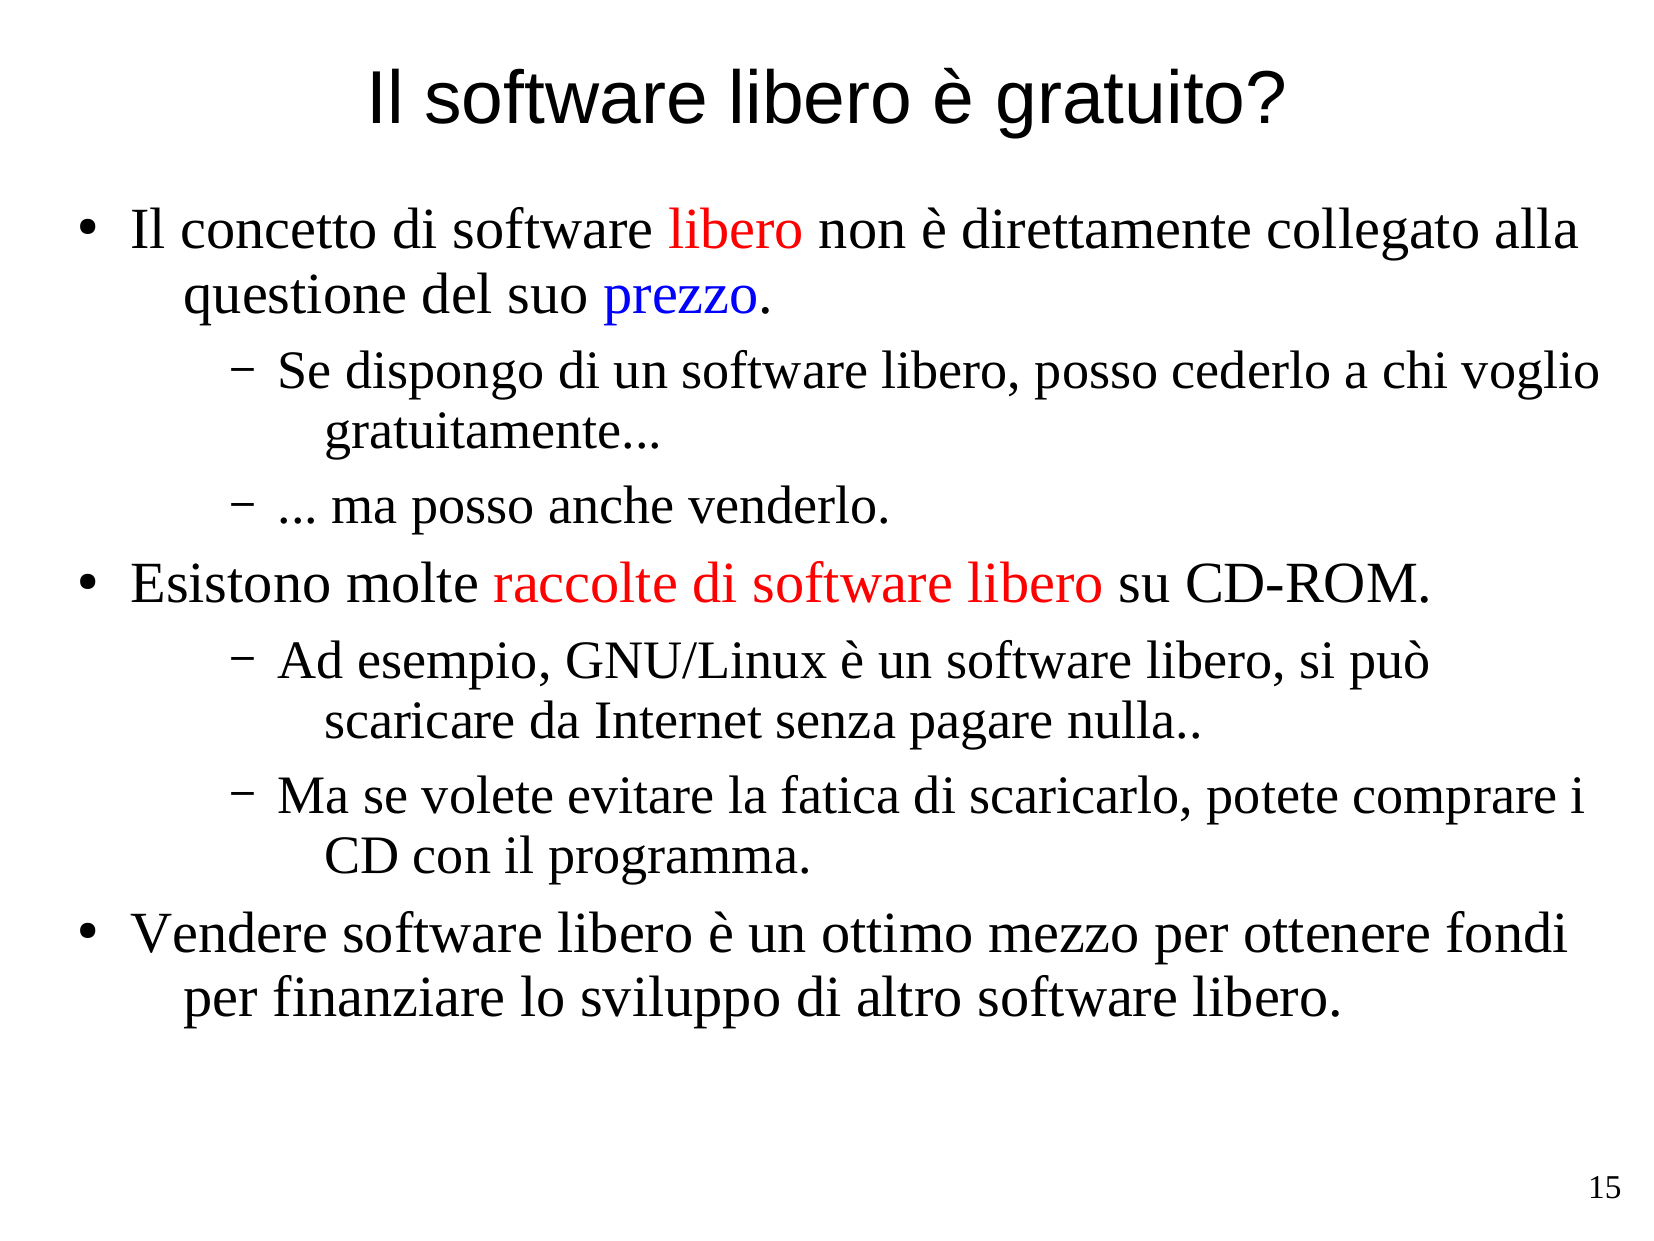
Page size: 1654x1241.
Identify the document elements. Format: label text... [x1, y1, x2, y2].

list Il concetto di software libero non è direttamente collegato alla questione del suo prezzo. Se dispongo di un software libero, posso cederlo a chi voglio gratuitamente... ... ma posso anche venderlo. Esistono molte raccolte di software libero su CD-ROM. Ad esempio, GNU/Linux è un software libero, si può scaricare da Internet senza pagare nulla.. Ma se volete evitare la fatica di scaricarlo, potete comprare i CD con il programma. Vendere software libero è un ottimo mezzo per ottenere fondi per finanziare lo sviluppo di altro software libero. [42, 196, 1612, 1187]
title Il software libero è gratuito? [37, 30, 1617, 166]
